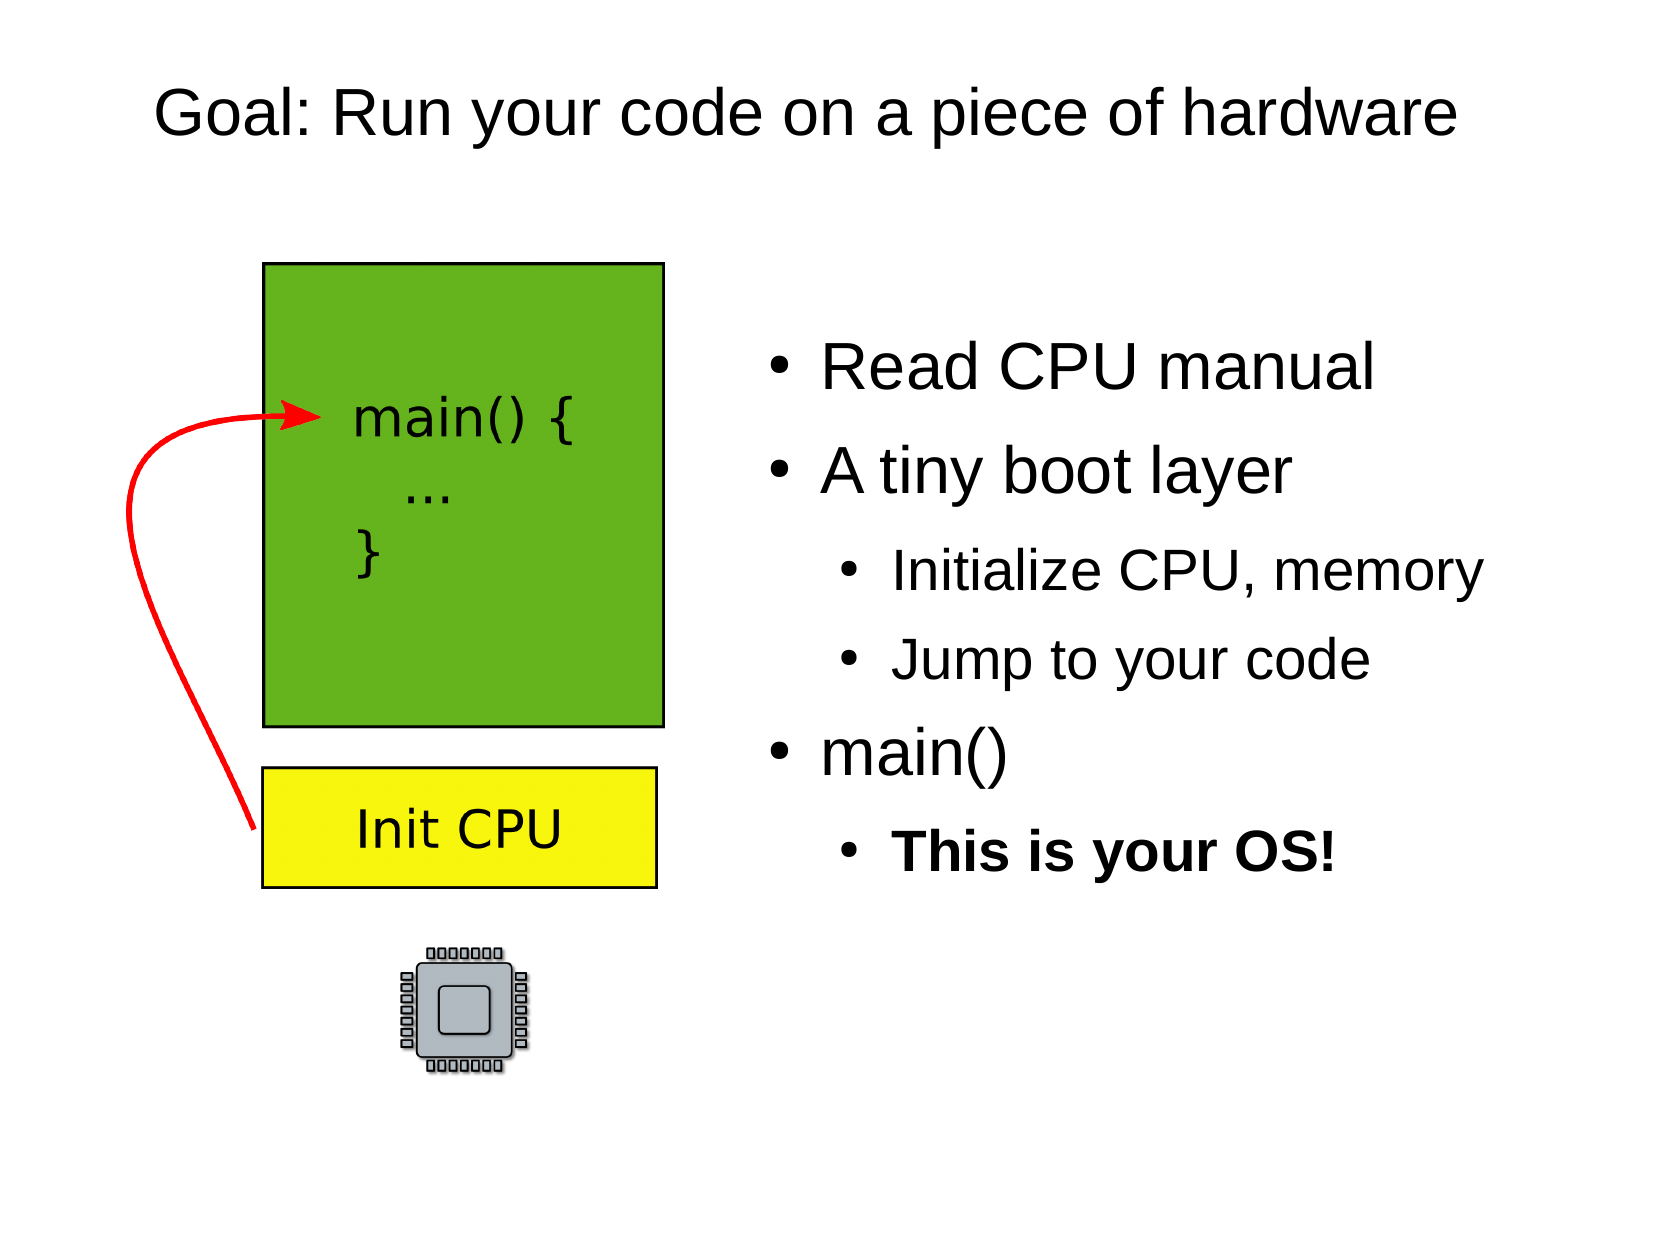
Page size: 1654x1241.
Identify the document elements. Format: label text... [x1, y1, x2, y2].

list Goal: Run your code on a piece of hardware [82, 75, 1576, 151]
list Read CPU manual A tiny boot layer Initialize CPU, memory Jump to your code main() This is your OS! [750, 225, 1613, 1160]
picture [126, 262, 665, 1085]
